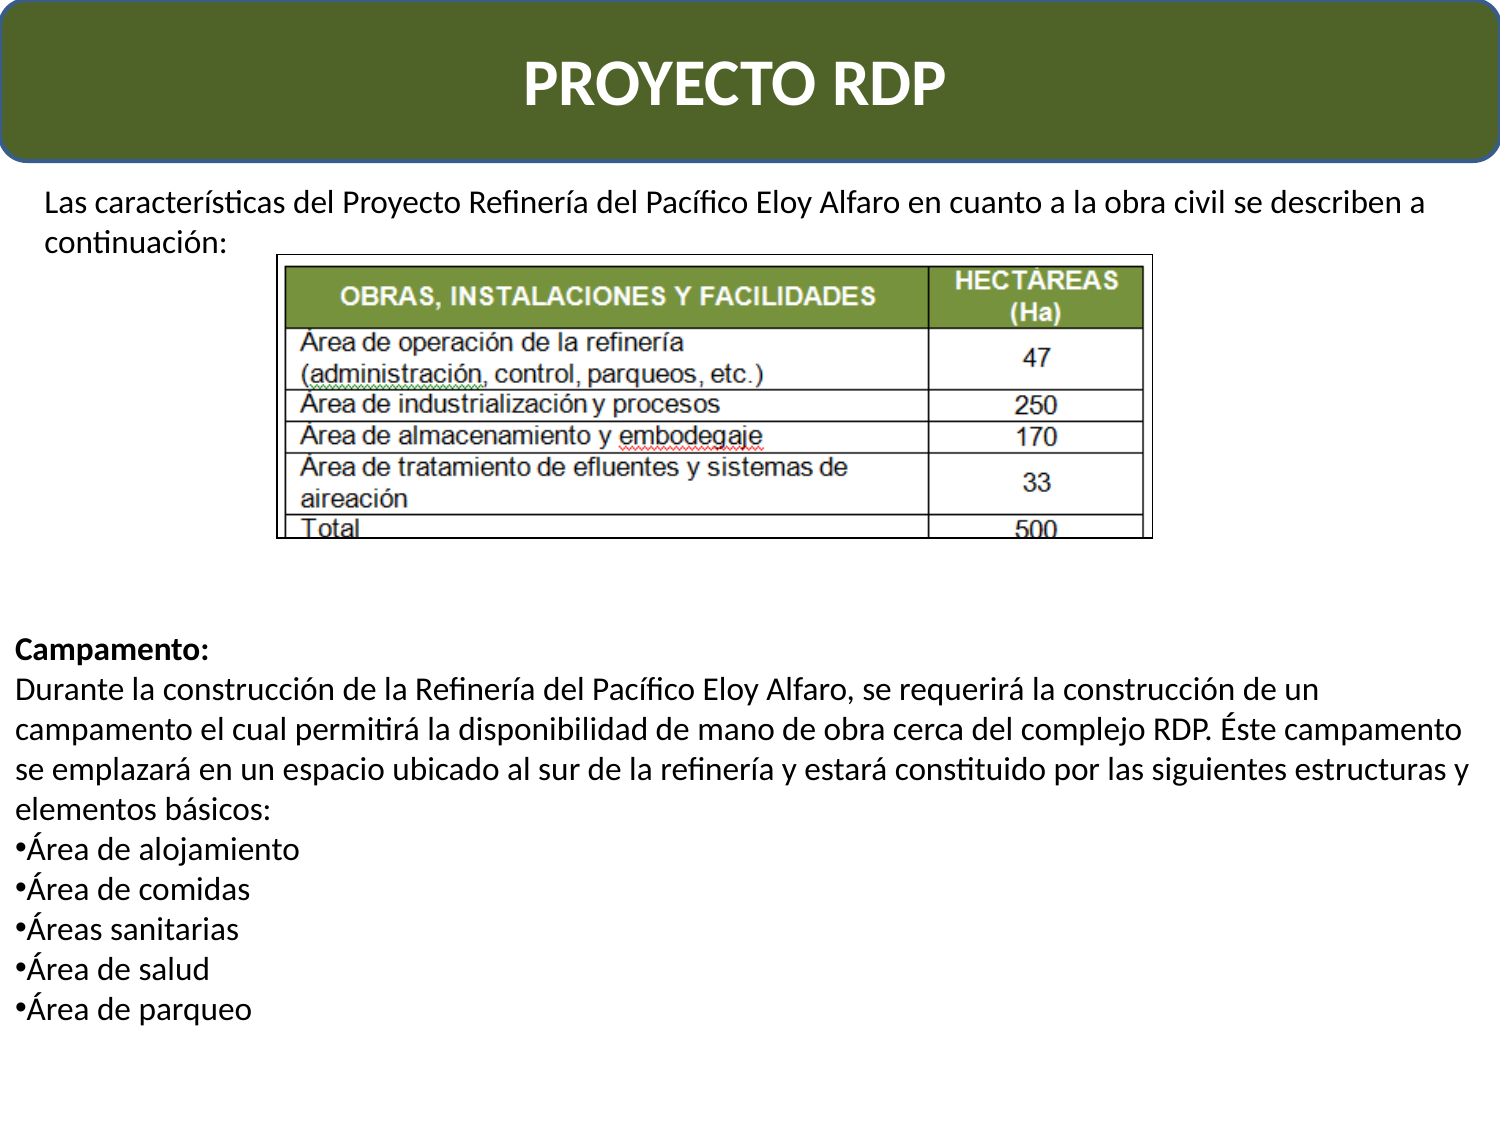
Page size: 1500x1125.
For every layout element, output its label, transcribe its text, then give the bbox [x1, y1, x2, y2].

picture [277, 255, 1152, 538]
text_box Las características del Proyecto Refinería del Pacífico Eloy Alfaro en cuanto a la obra civil se describen a continuación: [29, 172, 1500, 315]
text_box [0, 0, 1500, 161]
text_box PROYECTO RDP [0, 31, 1471, 127]
text_box Campamento: Durante la construcción de la Refinería del Pacífico Eloy Alfaro, se requerirá la construcción de un campamento el cual permitirá la disponibilidad de mano de obra cerca del complejo RDP. Éste campamento se emplazará en un espacio ubicado al sur de la refinería y estará constituido por las siguientes estructuras y elementos básicos: Área de alojamiento Área de comidas Áreas sanitarias Área de salud Área de parqueo [0, 620, 1500, 1085]
